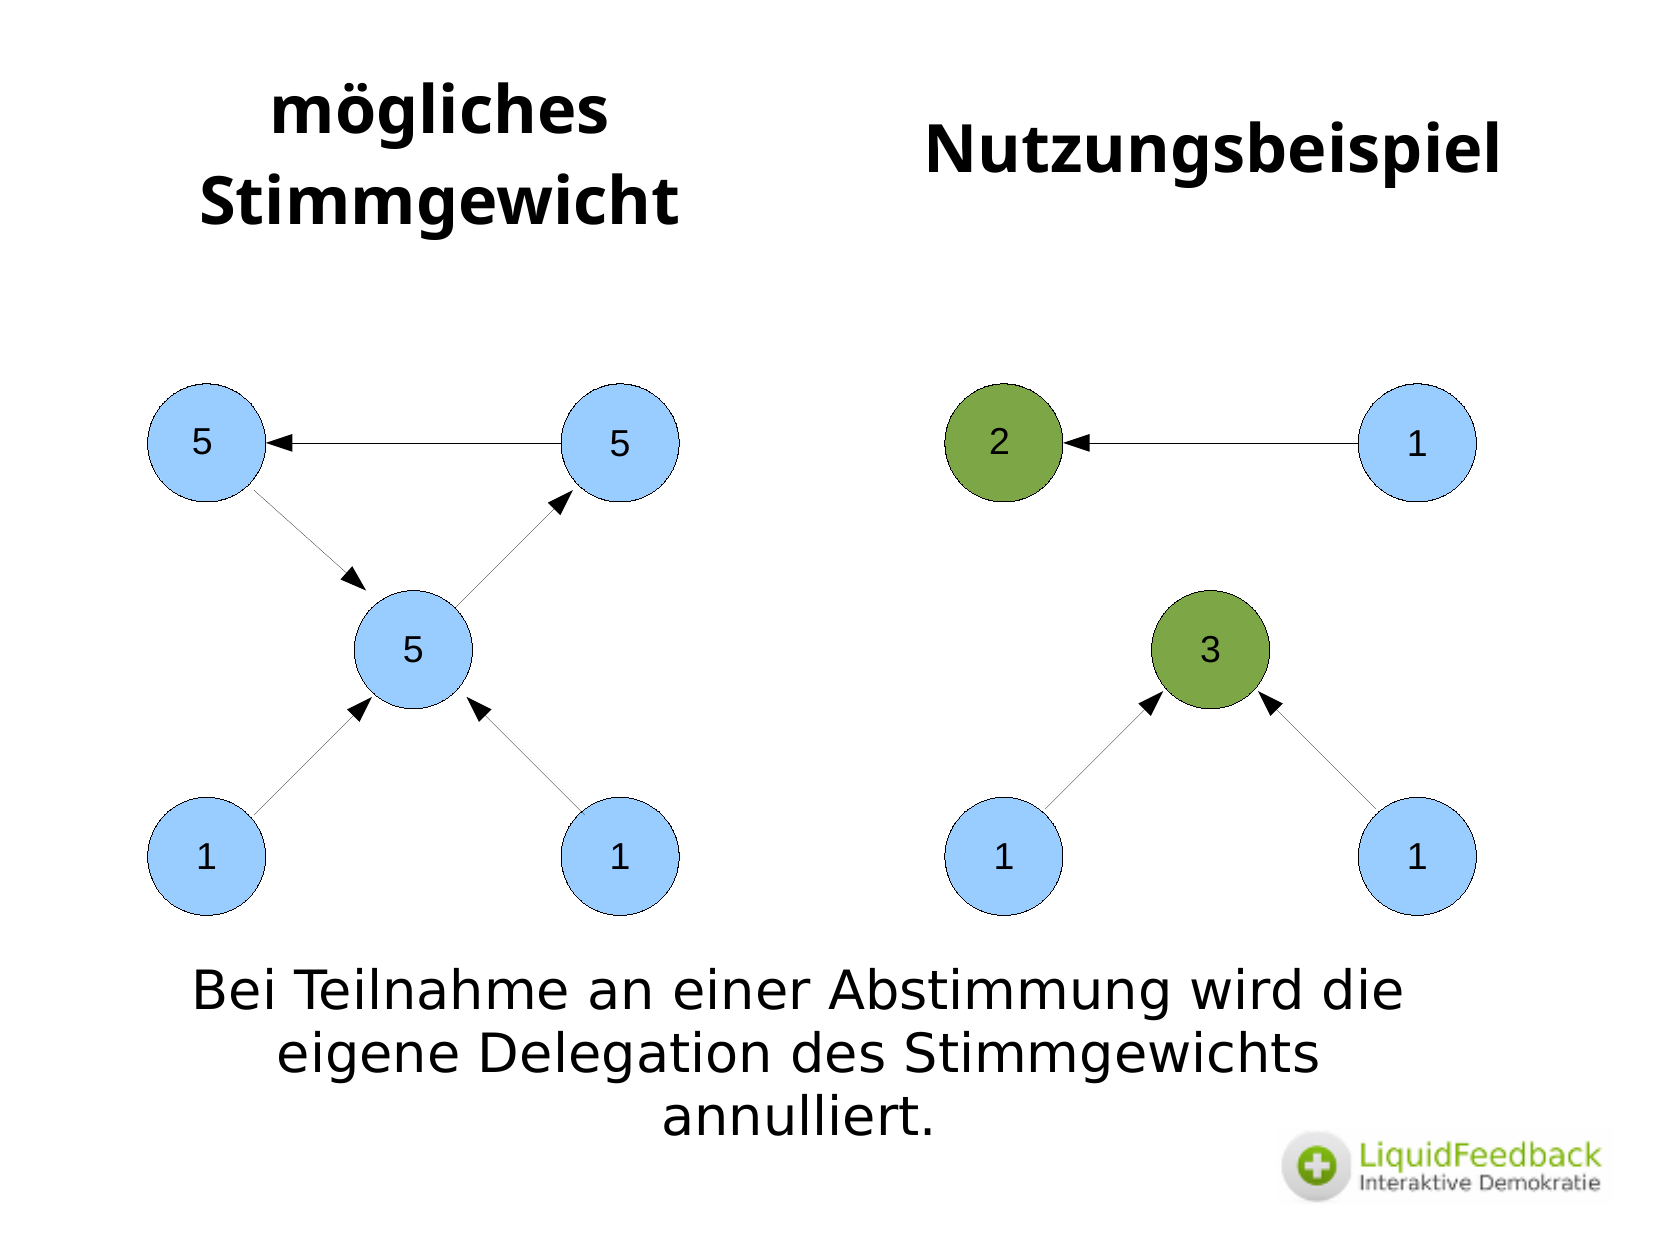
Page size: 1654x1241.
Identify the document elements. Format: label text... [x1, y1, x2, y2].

title Nutzungsbeispiel [856, 42, 1571, 250]
text_box [147, 383, 266, 502]
text_box 5 [354, 590, 473, 709]
text_box 5 [177, 413, 228, 471]
text_box 1 [1358, 383, 1477, 502]
text_box 5 [561, 383, 680, 502]
text_box Bei Teilnahme an einer Abstimmung wird die eigene Delegation des Stimmgewichts annulliert. [177, 951, 1535, 1156]
text_box 1 [561, 797, 680, 916]
text_box 2 [974, 413, 1025, 471]
text_box 3 [1151, 590, 1270, 709]
text_box 1 [147, 797, 266, 916]
text_box 1 [1358, 797, 1477, 916]
title mögliches Stimmgewicht [82, 49, 798, 257]
picture [1276, 1127, 1613, 1205]
text_box [944, 383, 1063, 502]
text_box 1 [944, 797, 1063, 916]
